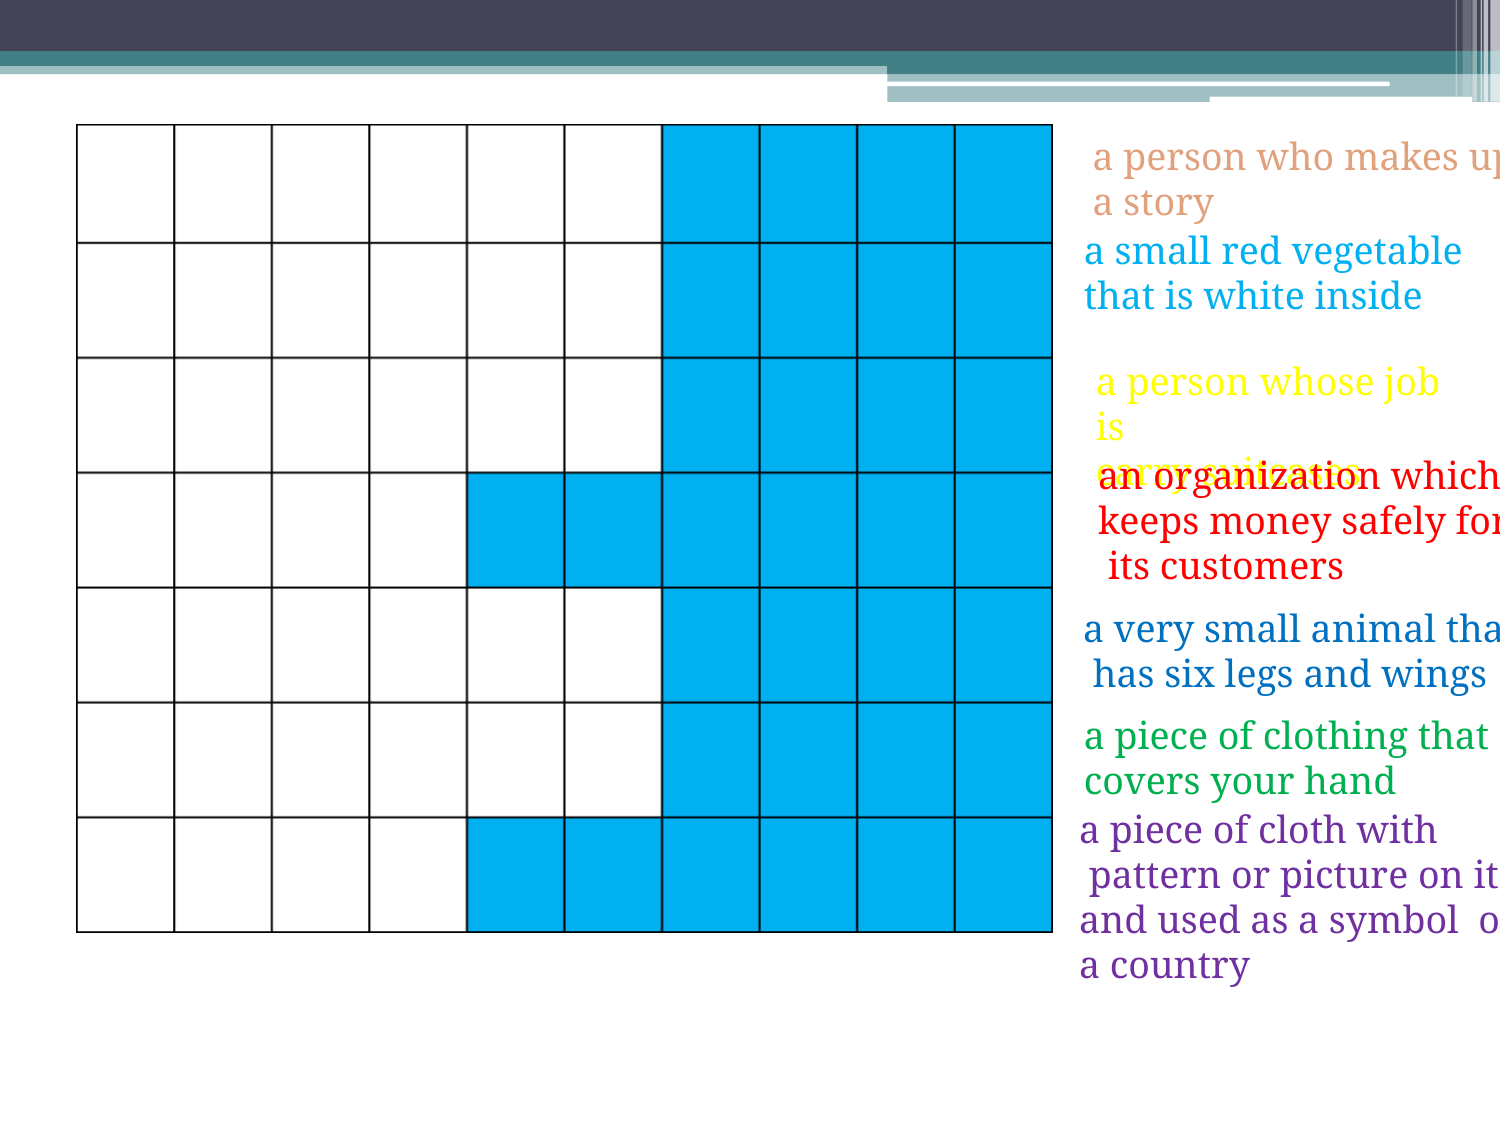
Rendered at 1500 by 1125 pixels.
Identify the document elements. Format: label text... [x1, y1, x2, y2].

text_box a piece of clothing that covers your hand [1068, 704, 1479, 798]
text_box a piece of cloth with pattern or picture on it and used as a symbol of a country [1064, 798, 1500, 996]
picture [76, 125, 1053, 934]
text_box a very small animal that has six legs and wings [1068, 597, 1500, 750]
text_box a person whose job is carry suitcases [1080, 349, 1468, 502]
text_box an organization which keeps money safely for its customers [1083, 444, 1500, 596]
text_box a small red vegetable that is white inside [1068, 219, 1460, 326]
text_box a person who makes up a story [1077, 125, 1500, 232]
